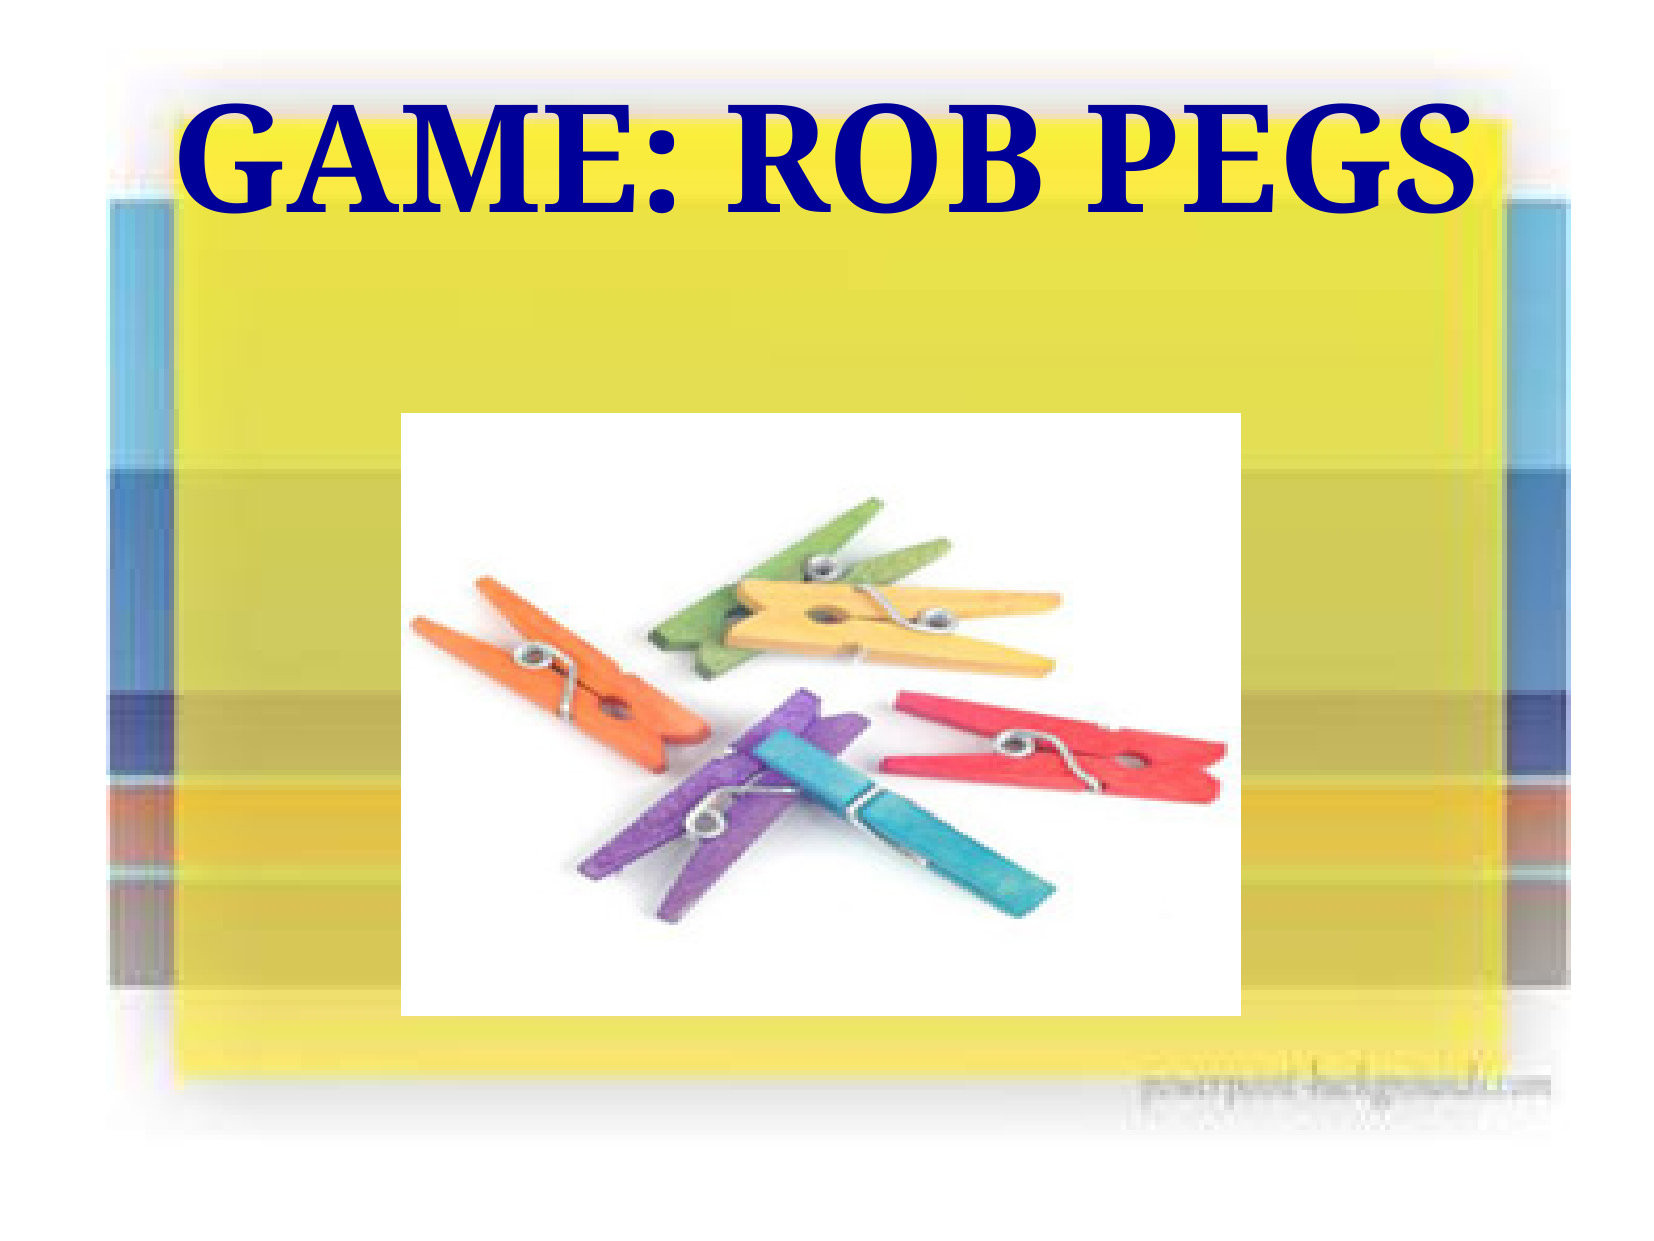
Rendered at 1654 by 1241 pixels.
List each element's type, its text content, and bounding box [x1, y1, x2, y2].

title GAME: ROB PEGS [82, 49, 1571, 257]
picture [106, 257, 1571, 1146]
